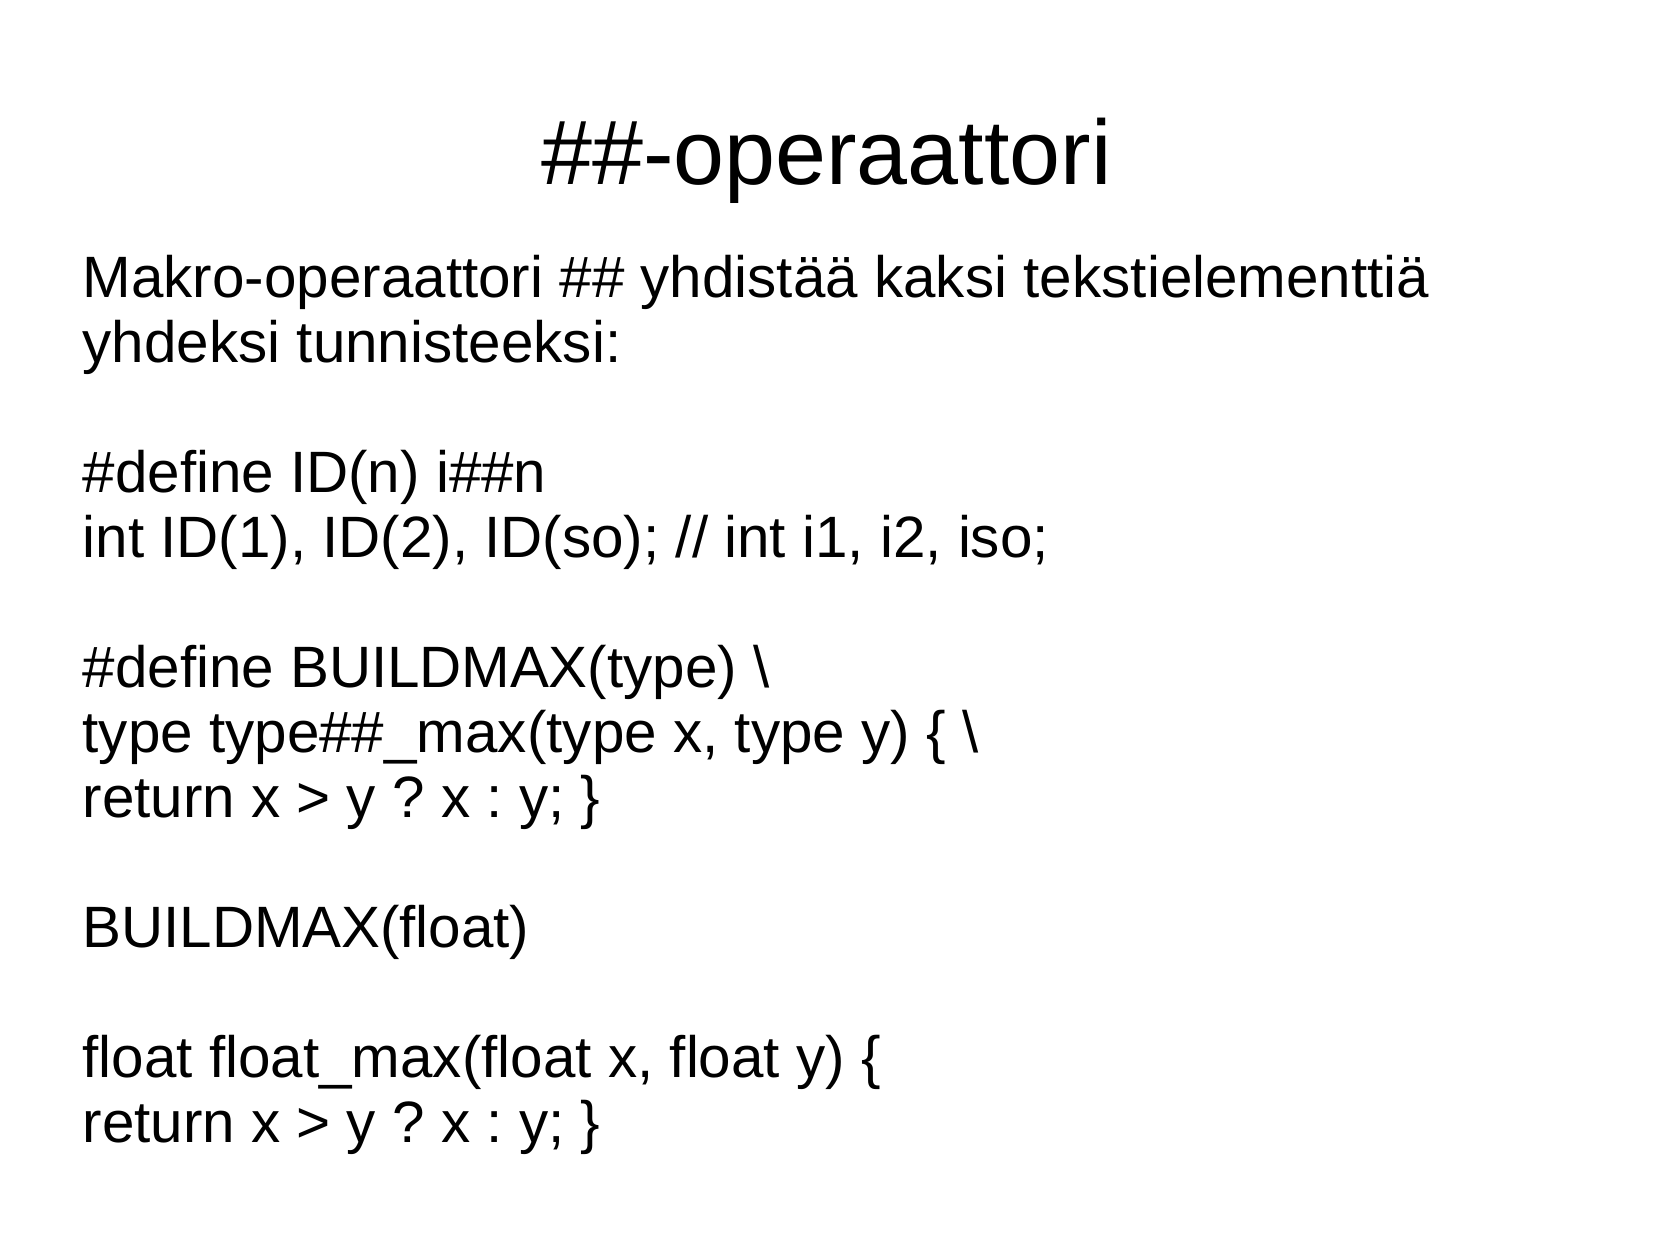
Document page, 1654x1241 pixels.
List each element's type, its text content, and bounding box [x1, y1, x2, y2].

title ##-operaattori [82, 56, 1571, 245]
subtitle Makro-operaattori ## yhdistää kaksi tekstielementtiä yhdeksi tunnisteeksi: #define ID(n) i##n int ID(1), ID(2), ID(so); // int i1, i2, iso; #define BUILDMAX(type) \ type type##_max(type x, type y) { \ return x > y ? x : y; } BUILDMAX(float) float float_max(float x, float y) { return x > y ? x : y; } [82, 245, 1571, 1153]
